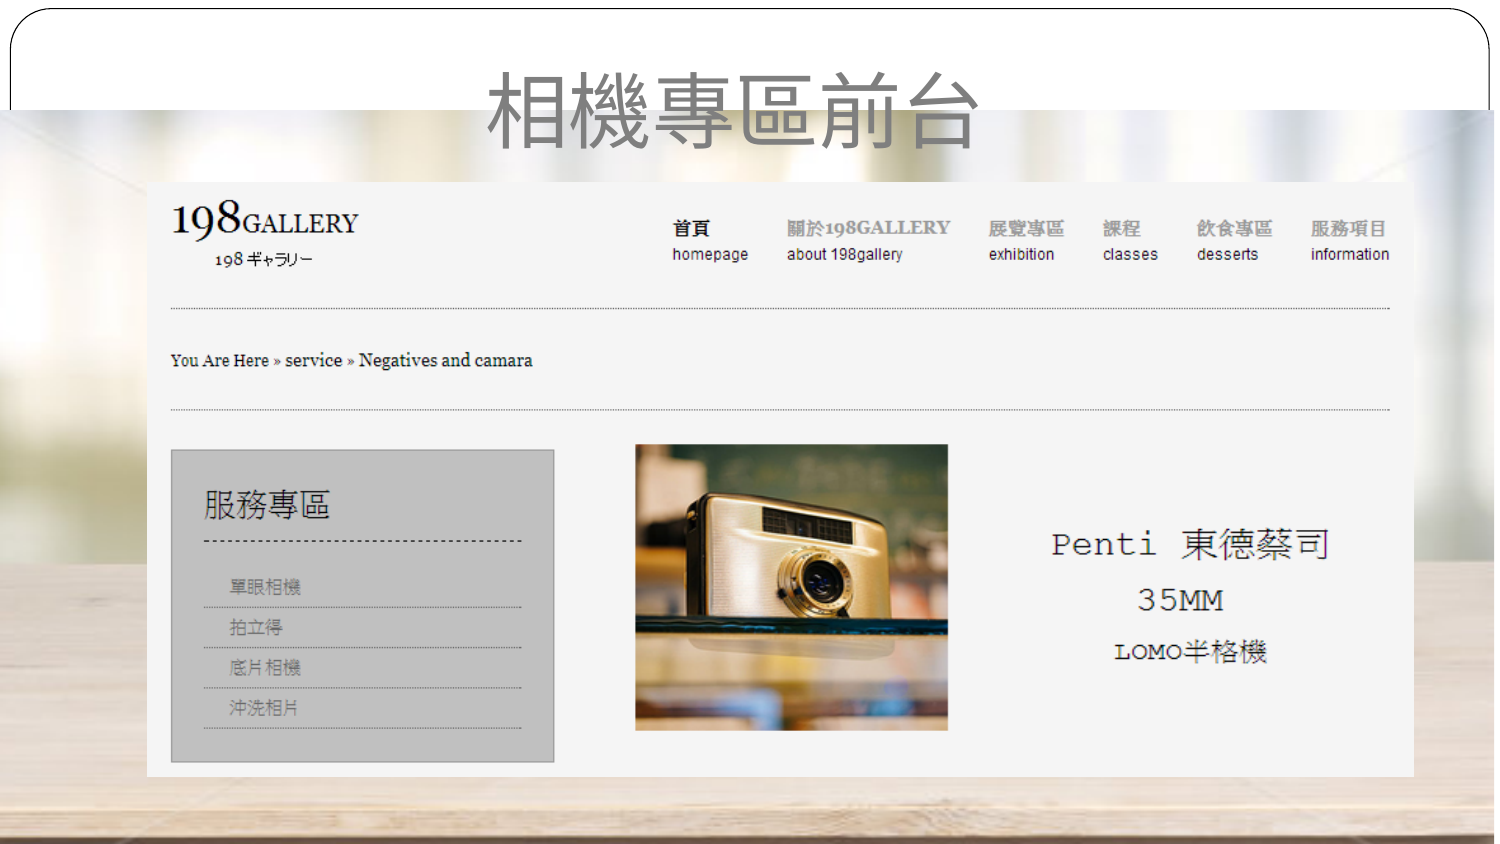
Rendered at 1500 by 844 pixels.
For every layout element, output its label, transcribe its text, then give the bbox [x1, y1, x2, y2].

picture [0, 110, 1495, 844]
title 相機專區前台 [470, 33, 1500, 175]
